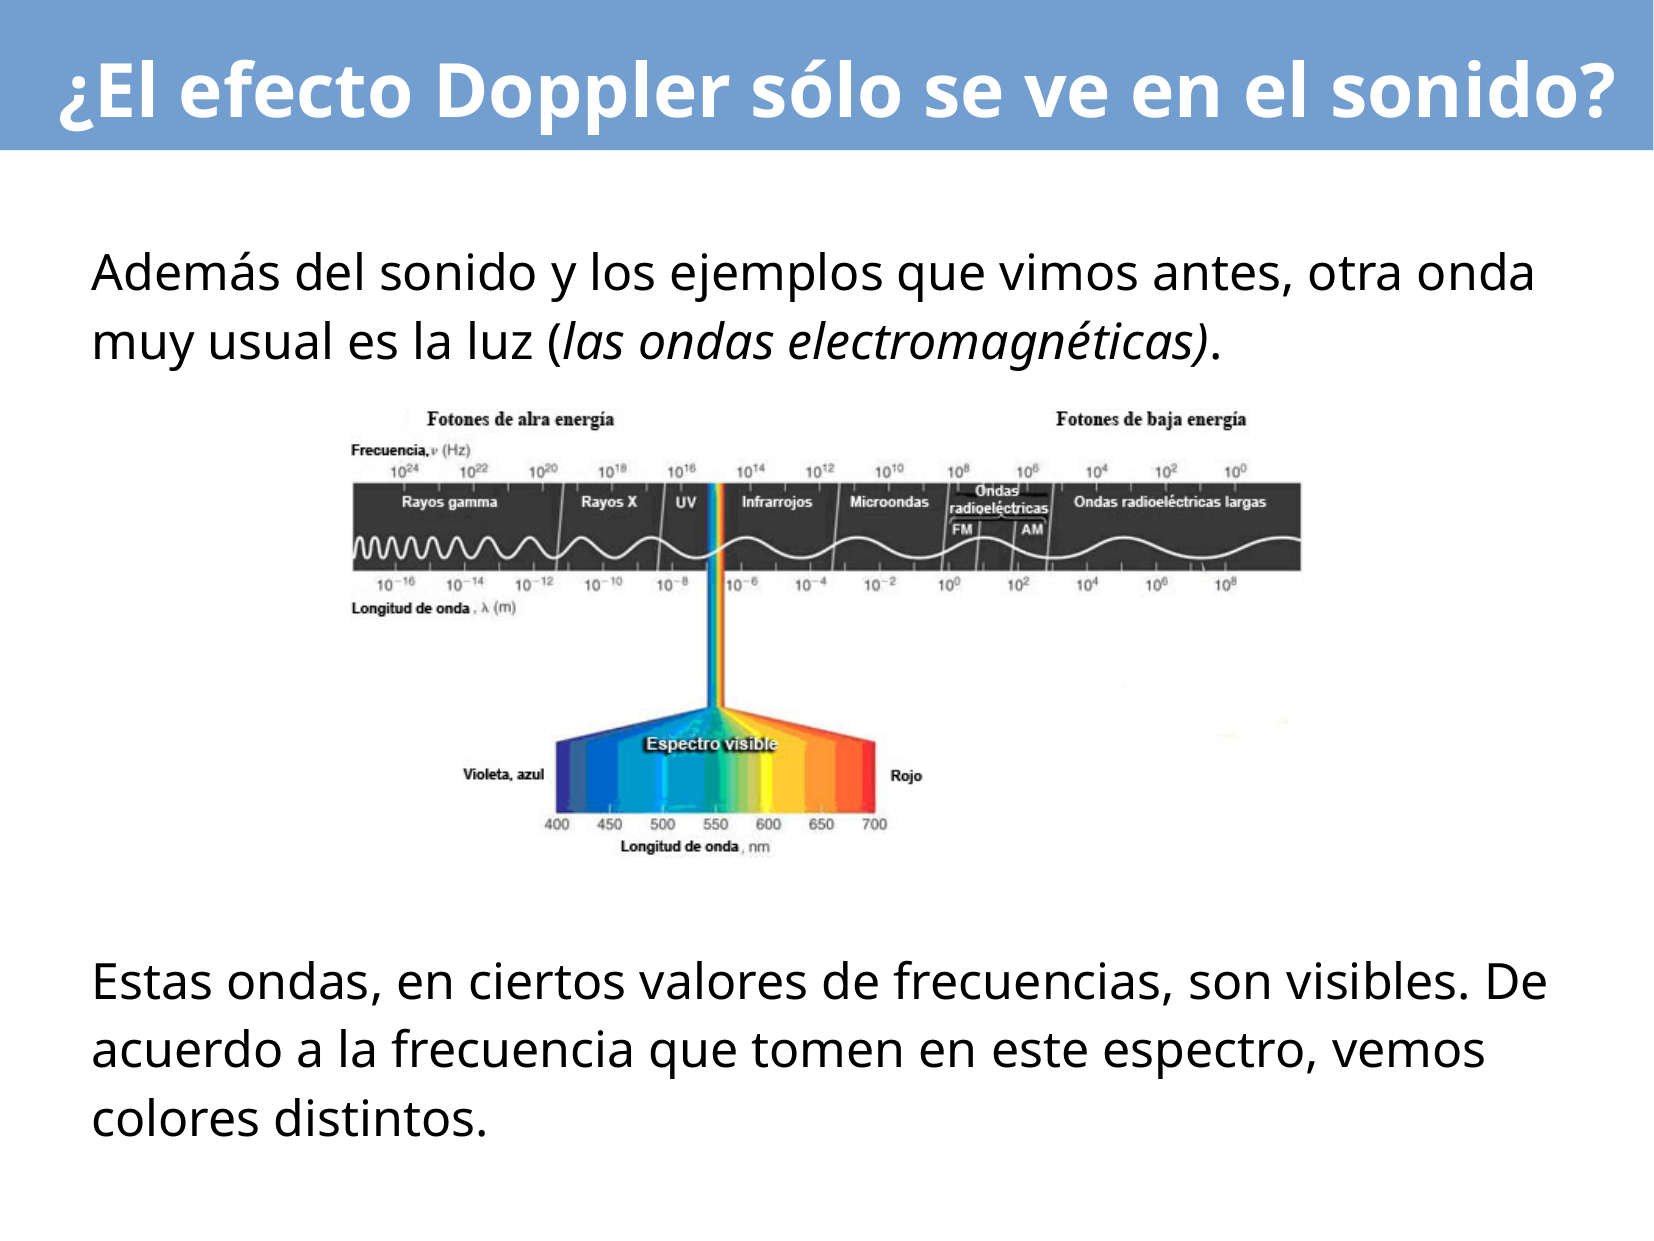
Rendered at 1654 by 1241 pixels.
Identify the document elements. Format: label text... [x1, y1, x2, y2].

text_box [0, 0, 1654, 151]
picture [350, 396, 1304, 858]
text_box Además del sonido y los ejemplos que vimos antes, otra onda muy usual es la luz (las ondas electromagnéticas). [76, 229, 1577, 365]
text_box Estas ondas, en ciertos valores de frecuencias, son visibles. De acuerdo a la frecuencia que tomen en este espectro, vemos colores distintos. [76, 938, 1577, 1134]
text_box ¿El efecto Doppler sólo se ve en el sonido? [44, 30, 1480, 135]
